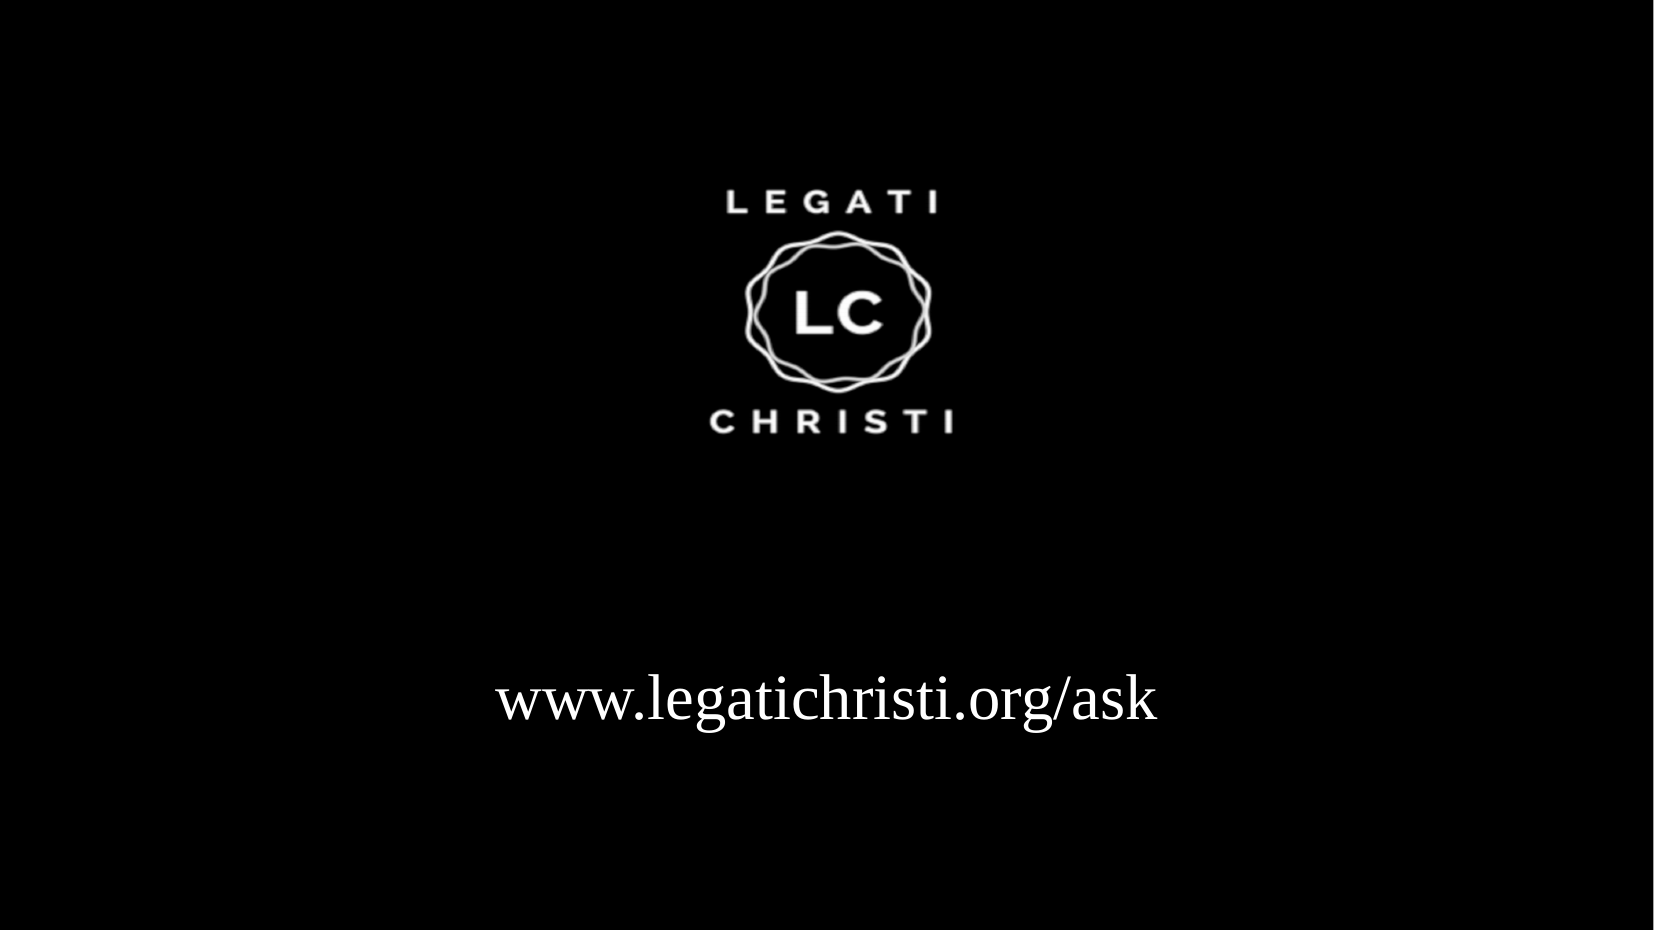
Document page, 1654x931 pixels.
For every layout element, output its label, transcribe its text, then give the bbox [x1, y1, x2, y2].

picture [463, 29, 1214, 657]
title www.legatichristi.org/ask [82, 583, 1571, 812]
